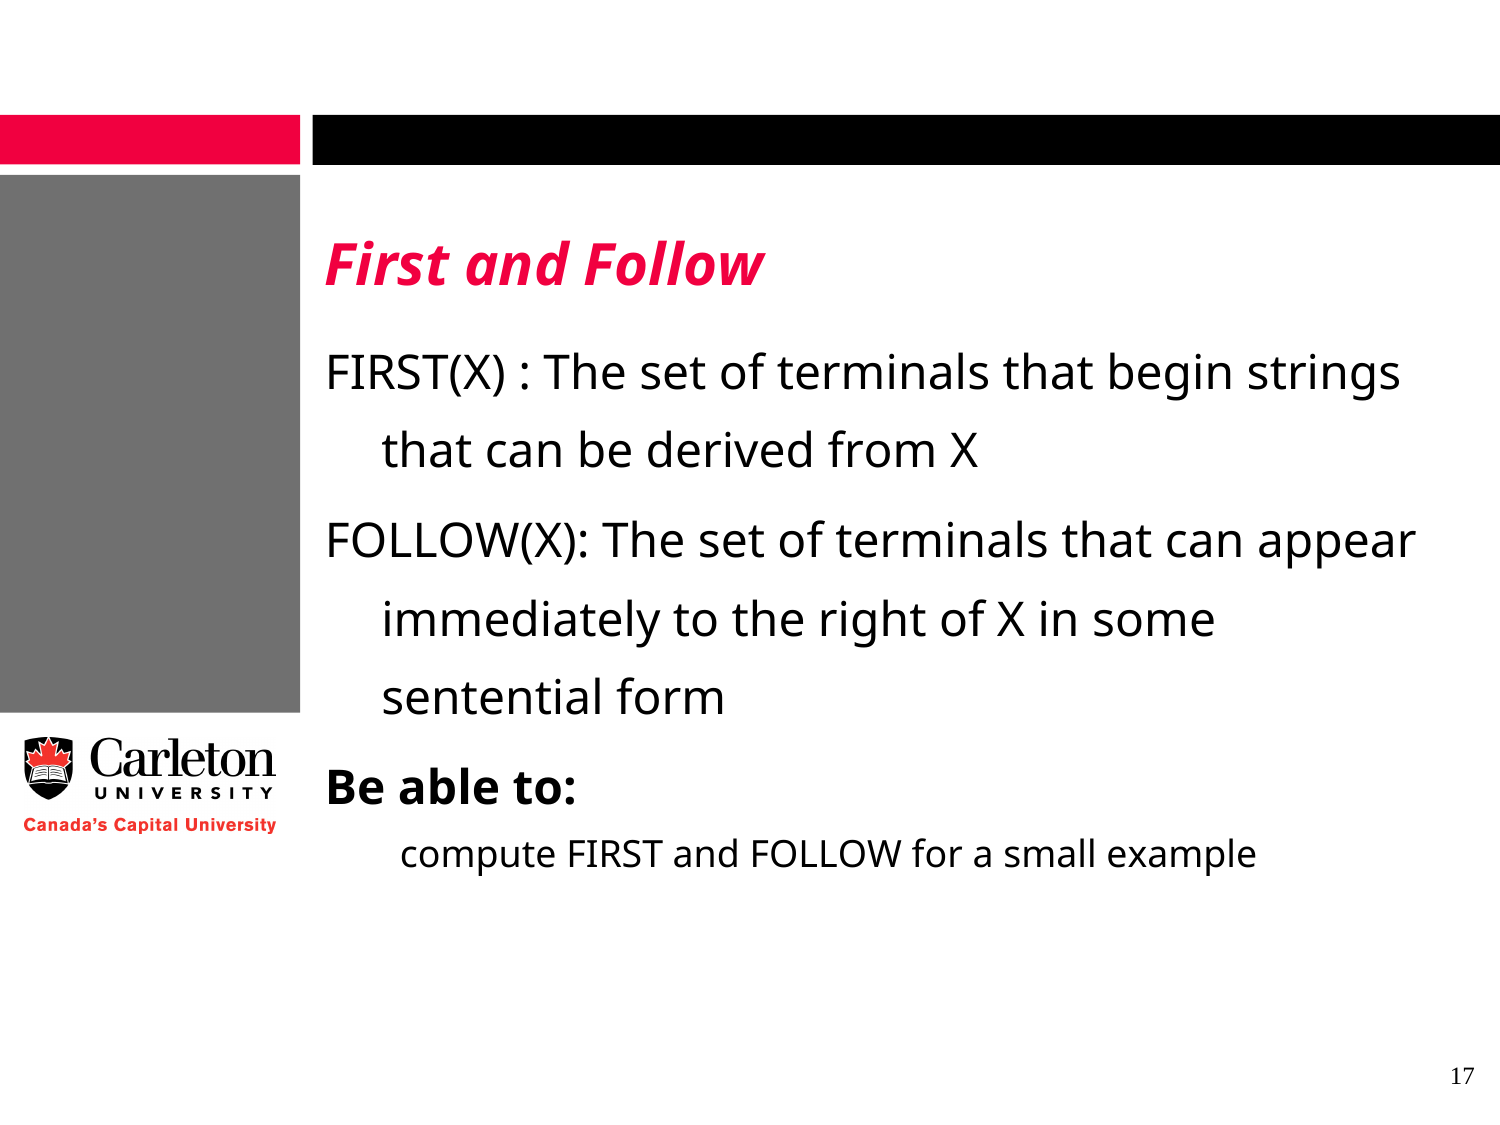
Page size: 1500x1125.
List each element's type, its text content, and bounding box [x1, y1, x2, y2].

title First and Follow [324, 194, 1450, 324]
list FIRST(X) : The set of terminals that begin strings that can be derived from X FOLLOW(X): The set of terminals that can appear immediately to the right of X in some sentential form Be able to: compute FIRST and FOLLOW for a small example [324, 324, 1450, 1036]
picture [24, 737, 276, 834]
